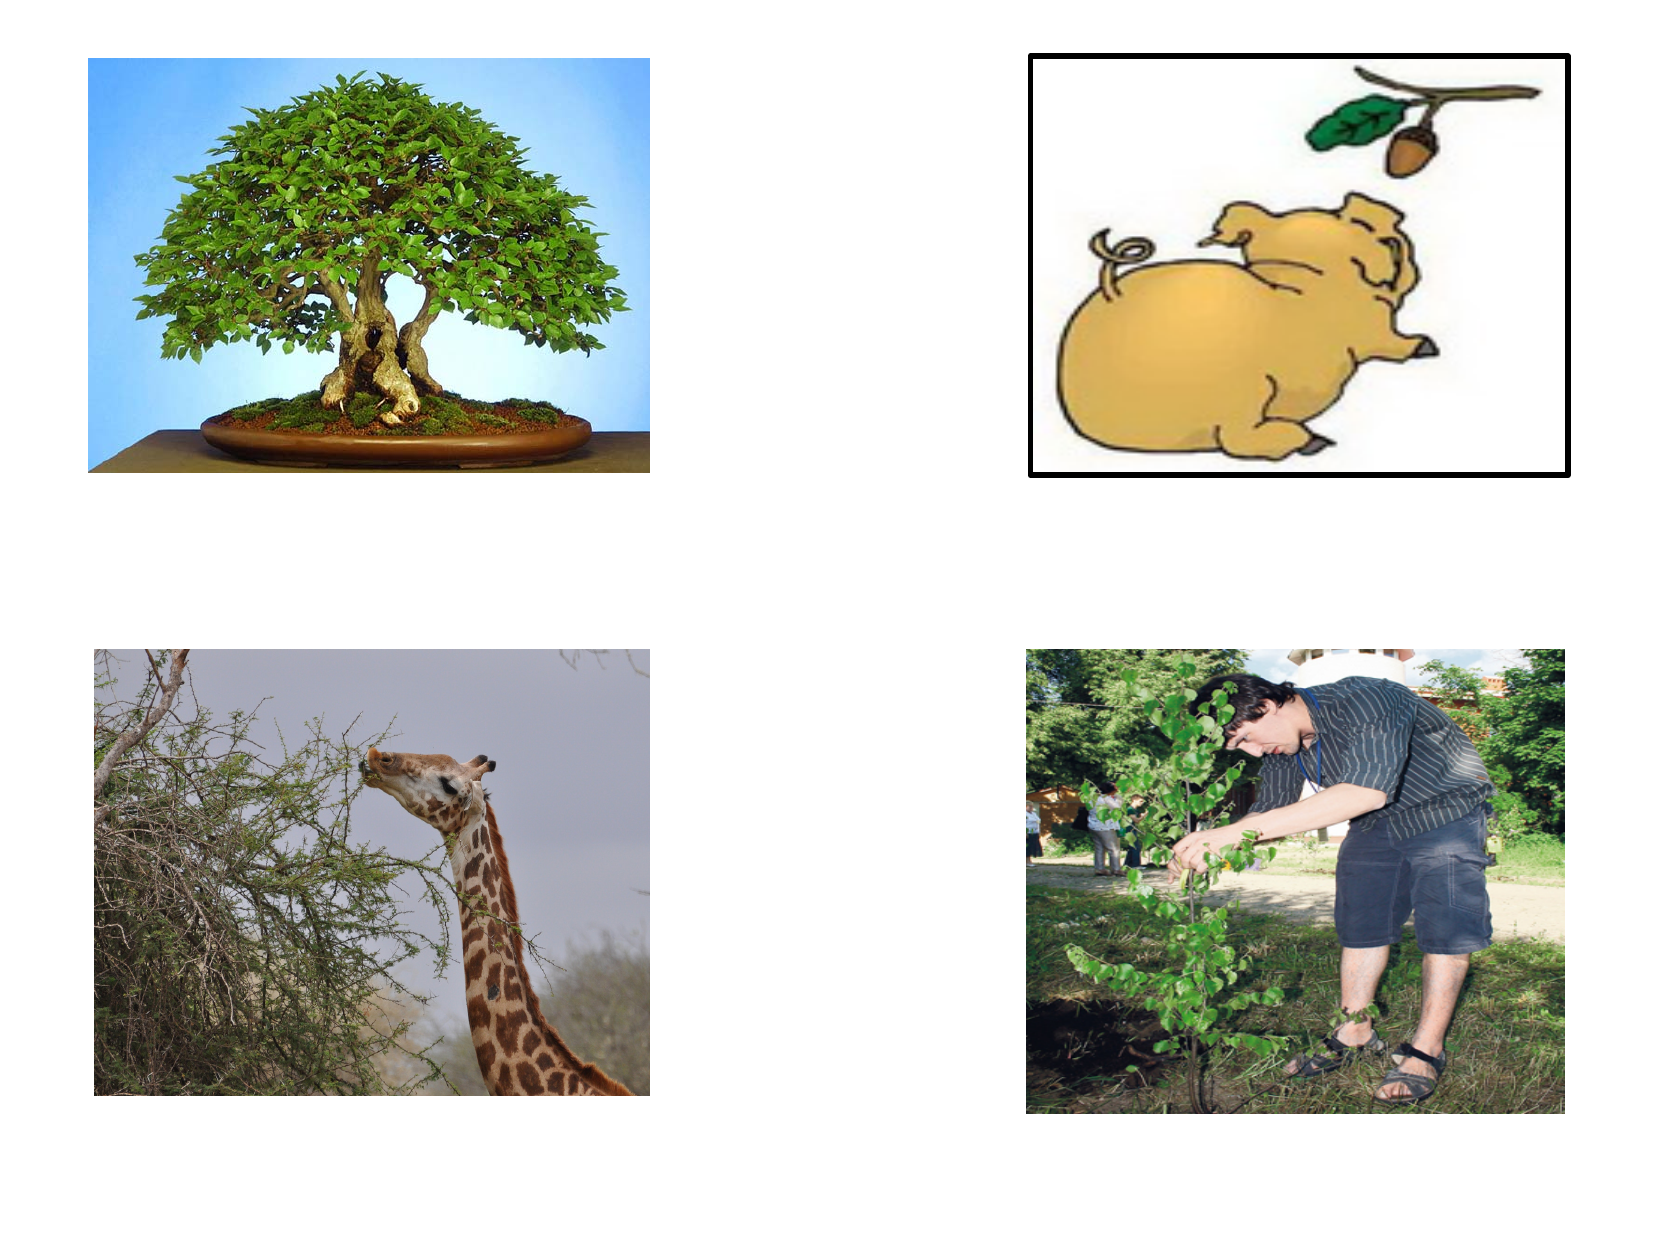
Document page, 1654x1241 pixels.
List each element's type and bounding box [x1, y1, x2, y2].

picture [94, 649, 650, 1096]
picture [1026, 649, 1565, 1114]
picture [1033, 59, 1565, 473]
picture [88, 58, 650, 473]
